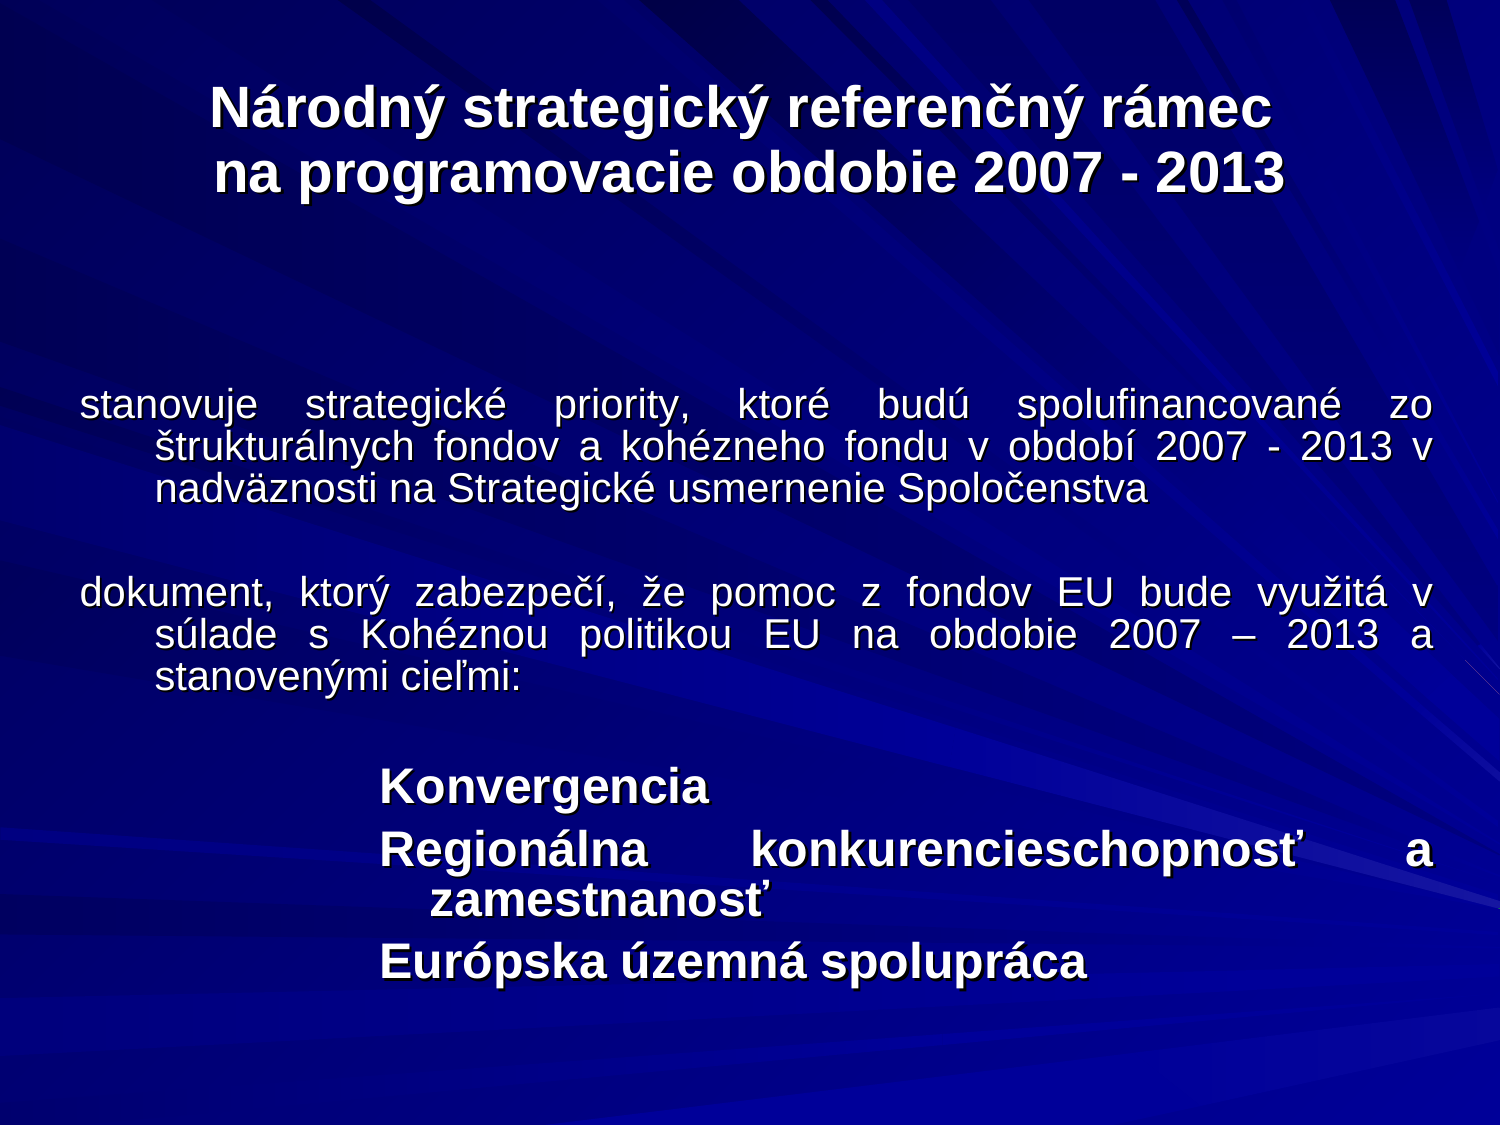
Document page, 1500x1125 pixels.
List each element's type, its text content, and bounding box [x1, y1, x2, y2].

title Národný strategický referenčný rámec na programovacie obdobie 2007 - 2013 [75, 45, 1426, 234]
list stanovuje strategické priority, ktoré budú spolufinancované zo štrukturálnych fondov a kohézneho fondu v období 2007 - 2013 v nadväznosti na Strategické usmernenie Spoločenstva dokument, ktorý zabezpečí, že pomoc z fondov EU bude využitá v súlade s Kohéznou politikou EU na obdobie 2007 – 2013 a stanovenými cieľmi: Konvergencia Regionálna konkurencieschopnosť a zamestnanosť Európska územná spolupráca [64, 317, 1449, 1125]
